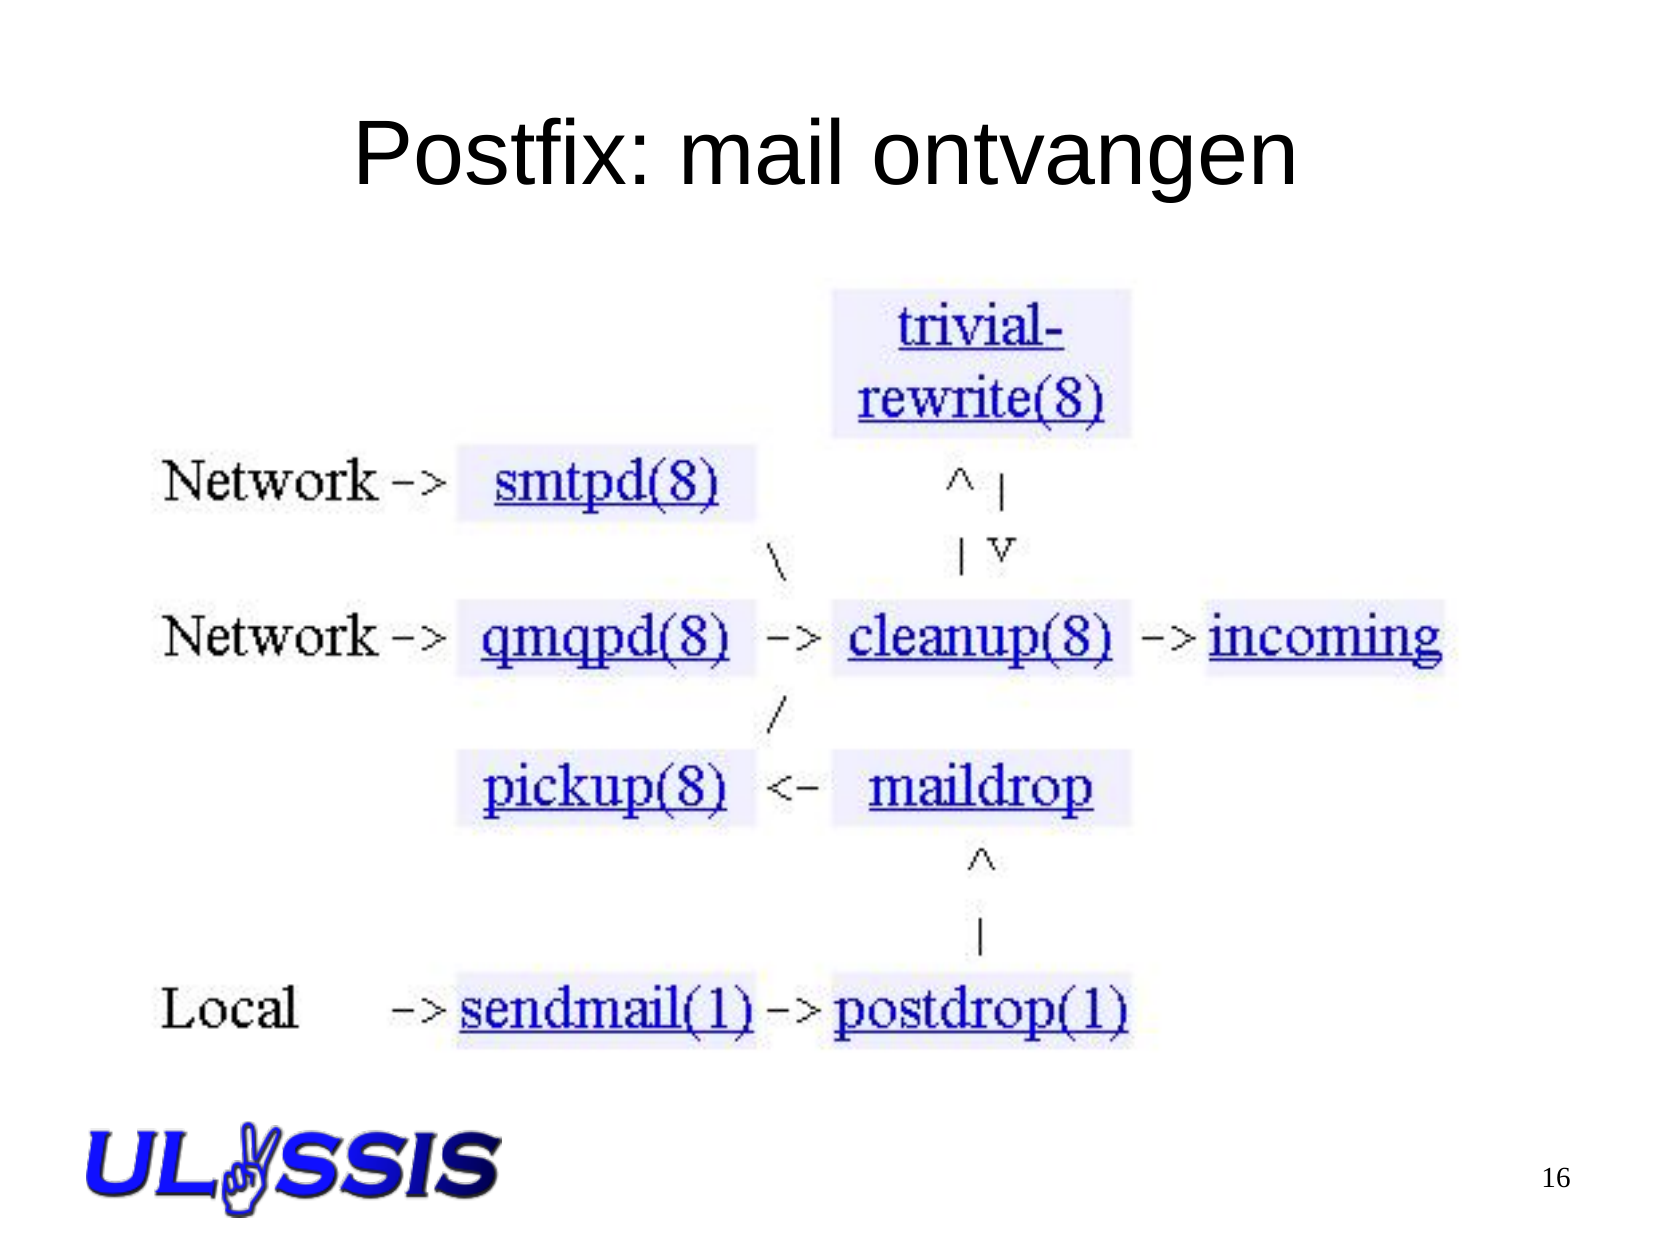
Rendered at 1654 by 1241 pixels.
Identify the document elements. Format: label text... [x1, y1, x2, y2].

picture [88, 236, 1542, 1093]
picture [86, 1121, 502, 1218]
title Postfix: mail ontvangen [82, 49, 1571, 257]
